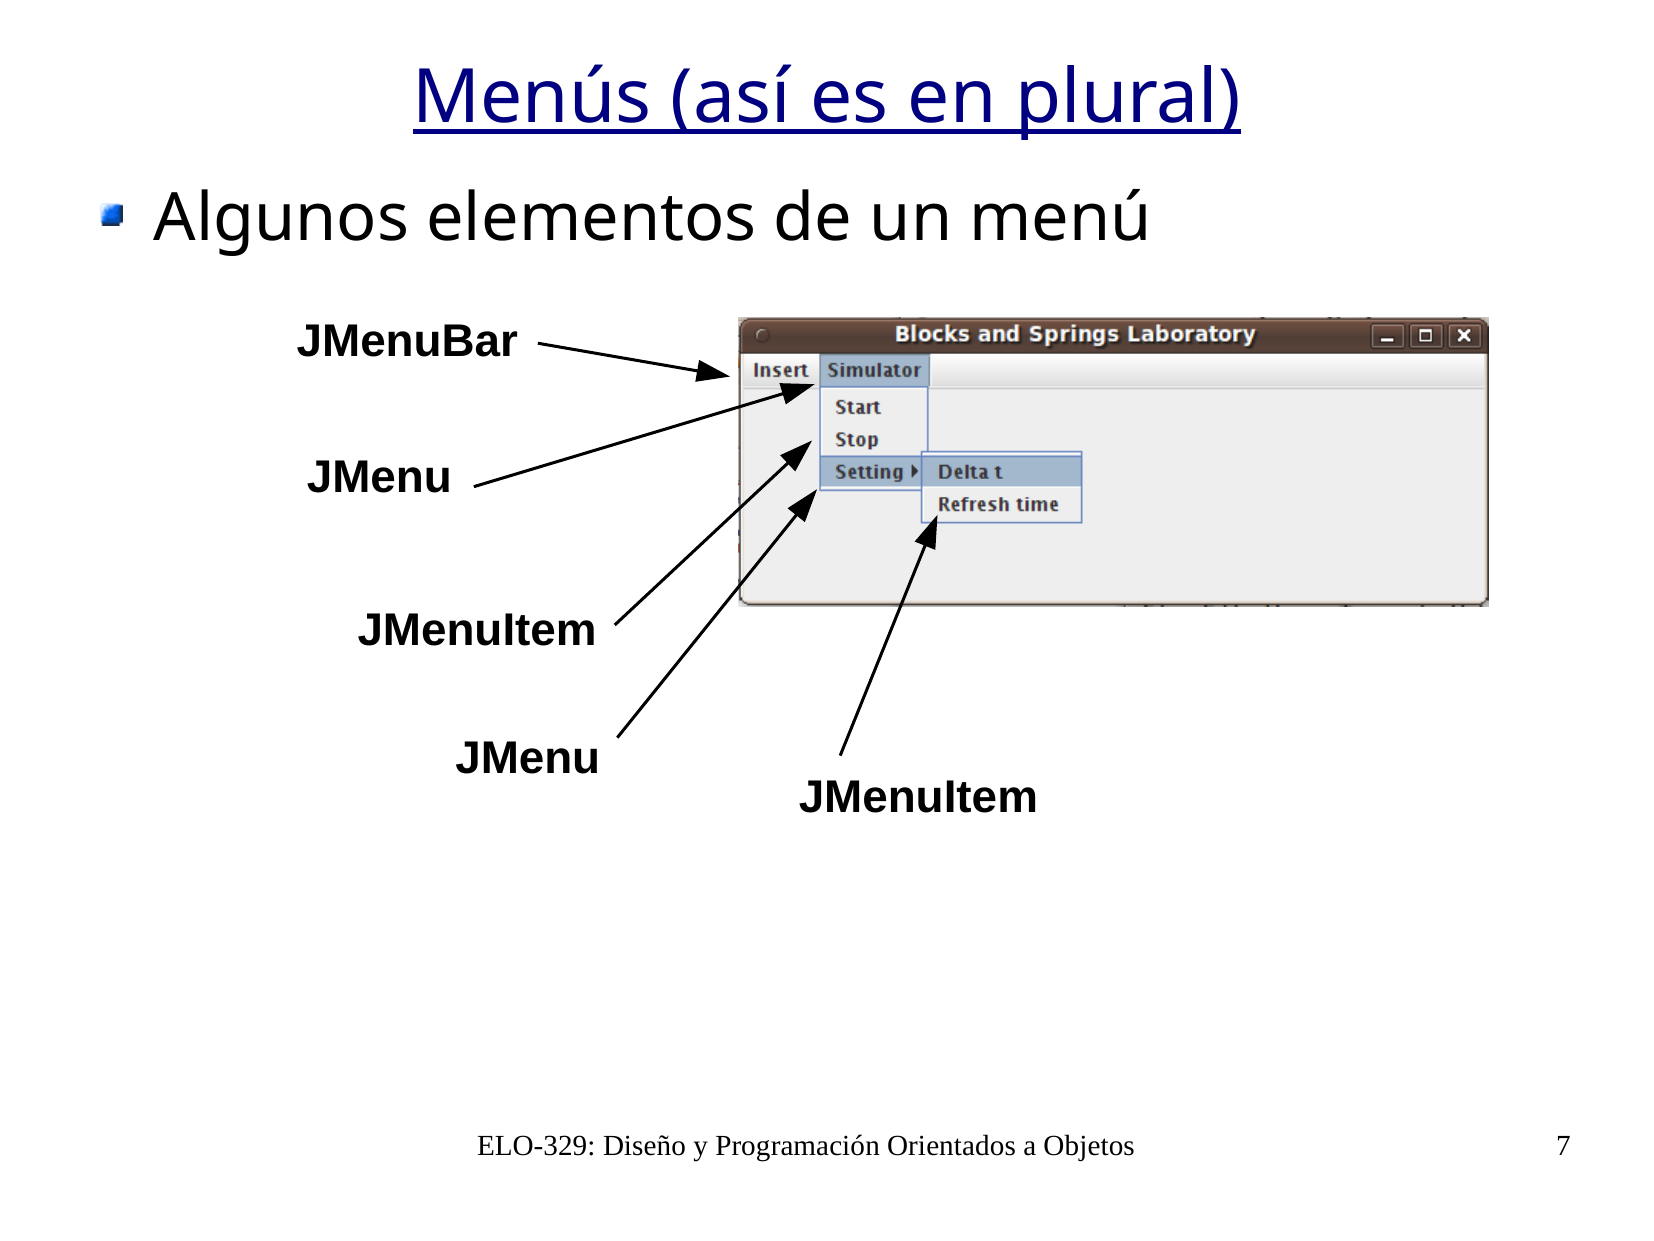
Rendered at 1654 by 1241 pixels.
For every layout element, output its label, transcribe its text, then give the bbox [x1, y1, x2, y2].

title Menús (así es en plural) [82, 43, 1571, 145]
list Algunos elementos de un menú [82, 169, 1571, 1067]
